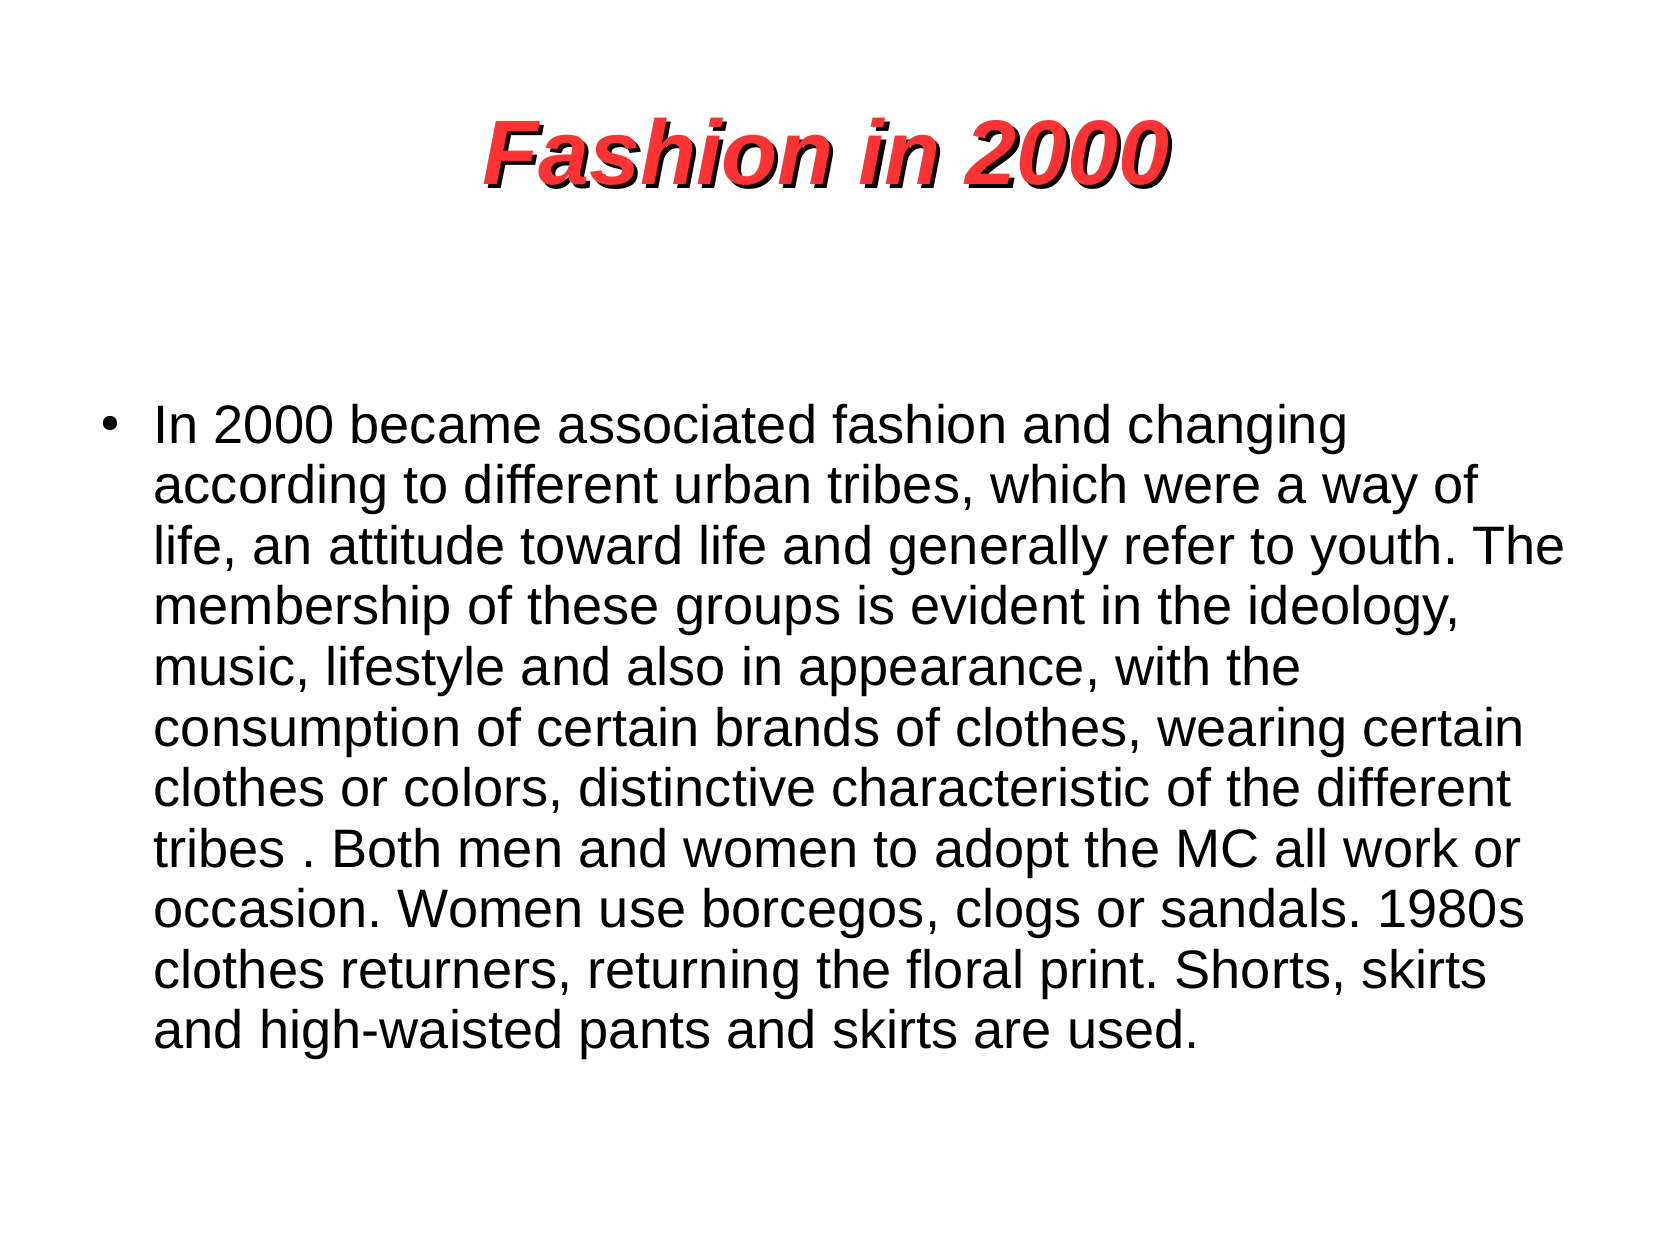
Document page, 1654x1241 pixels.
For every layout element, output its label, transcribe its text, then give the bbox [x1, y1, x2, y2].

title Fashion in 2000 [82, 49, 1571, 257]
list In 2000 became associated fashion and changing according to different urban tribes, which were a way of life, an attitude toward life and generally refer to youth. The membership of these groups is evident in the ideology, music, lifestyle and also in appearance, with the consumption of certain brands of clothes, wearing certain clothes or colors, distinctive characteristic of the different tribes . Both men and women to adopt the MC all work or occasion. Women use borcegos, clogs or sandals. 1980s clothes returners, returning the floral print. Shorts, skirts and high-waisted pants and skirts are used. [82, 290, 1571, 1109]
